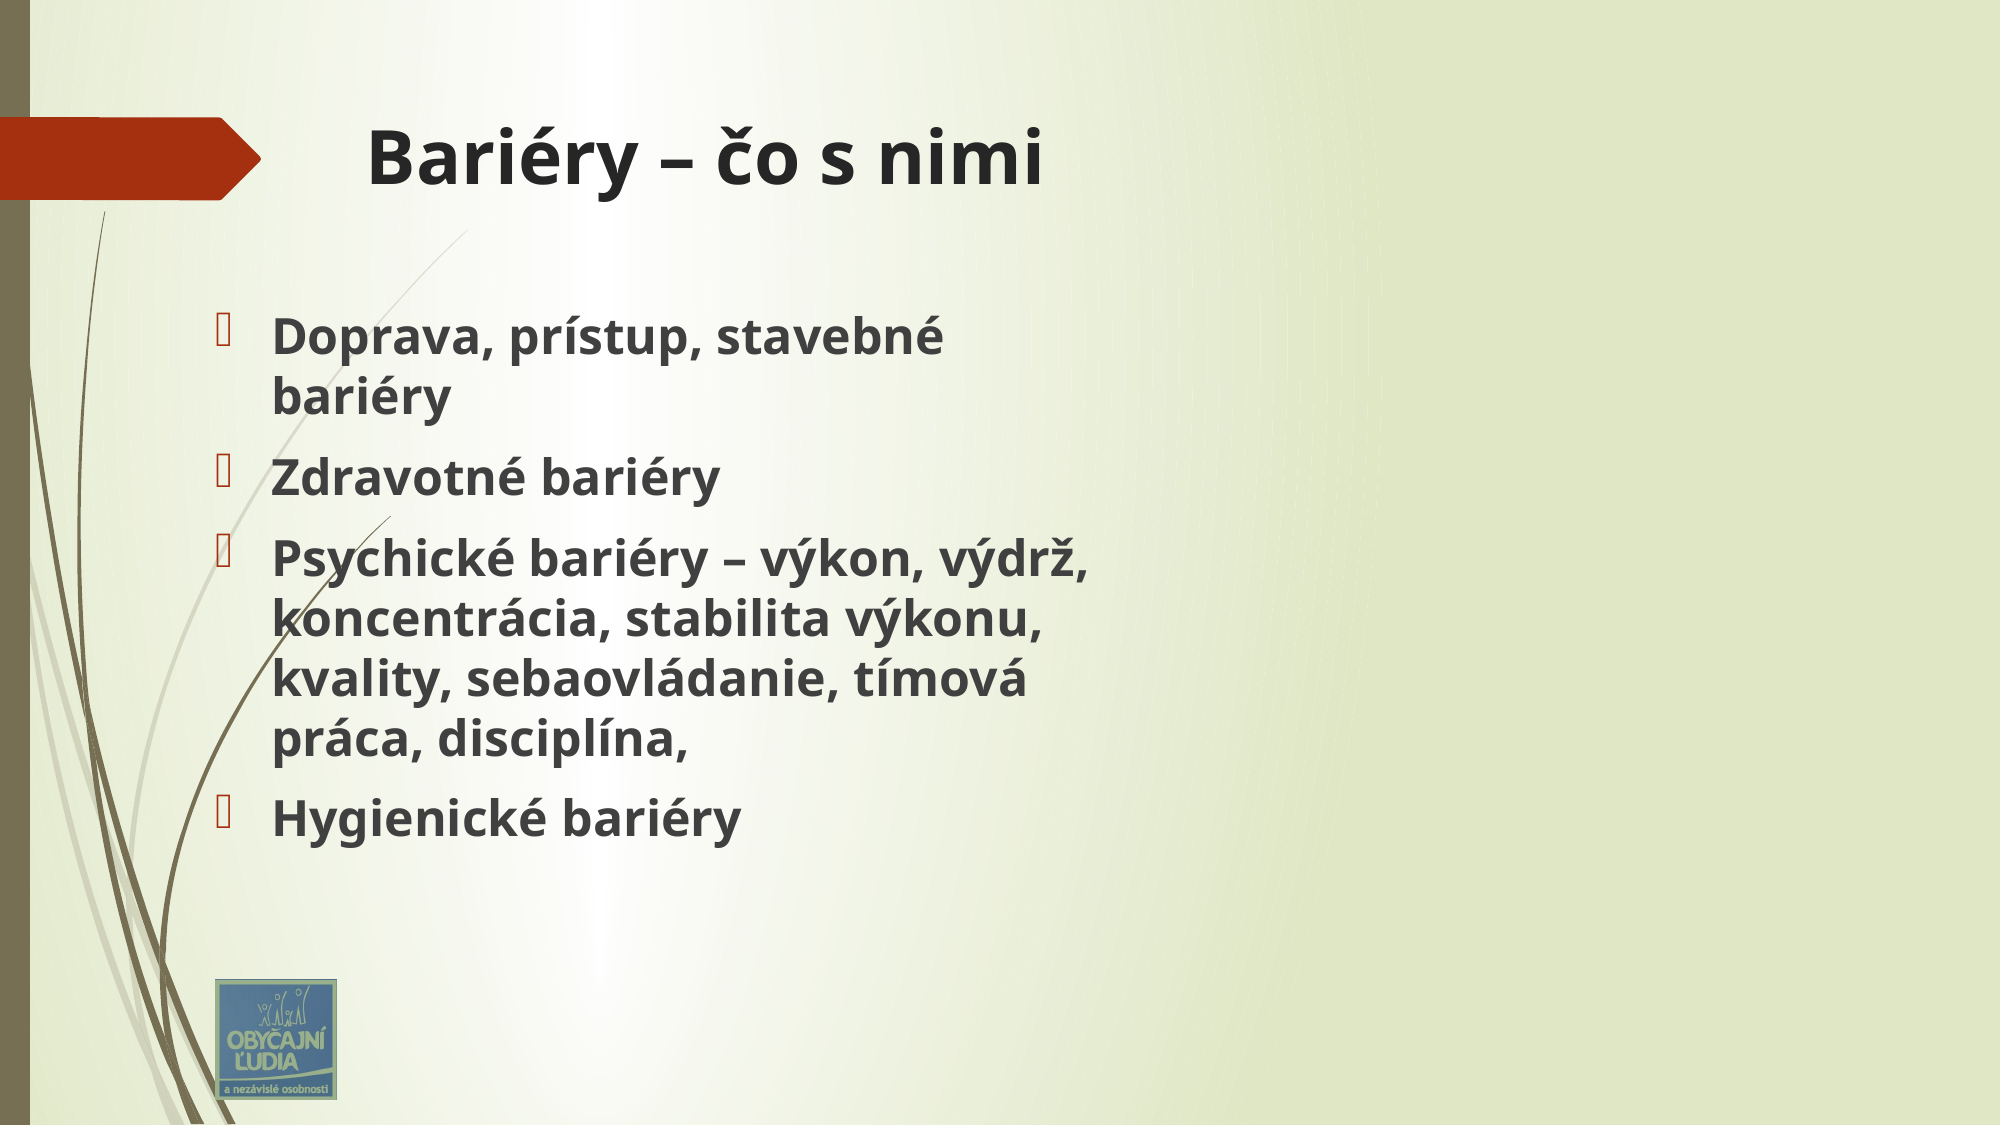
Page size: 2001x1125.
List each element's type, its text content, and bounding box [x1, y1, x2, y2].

list Doprava, prístup, stavebné bariéry Zdravotné bariéry Psychické bariéry – výkon, výdrž, koncentrácia, stabilita výkonu, kvality, sebaovládanie, tímová práca, disciplína, Hygienické bariéry [199, 231, 1150, 1027]
title Bariéry – čo s nimi [350, 102, 1813, 226]
picture [215, 979, 337, 1100]
